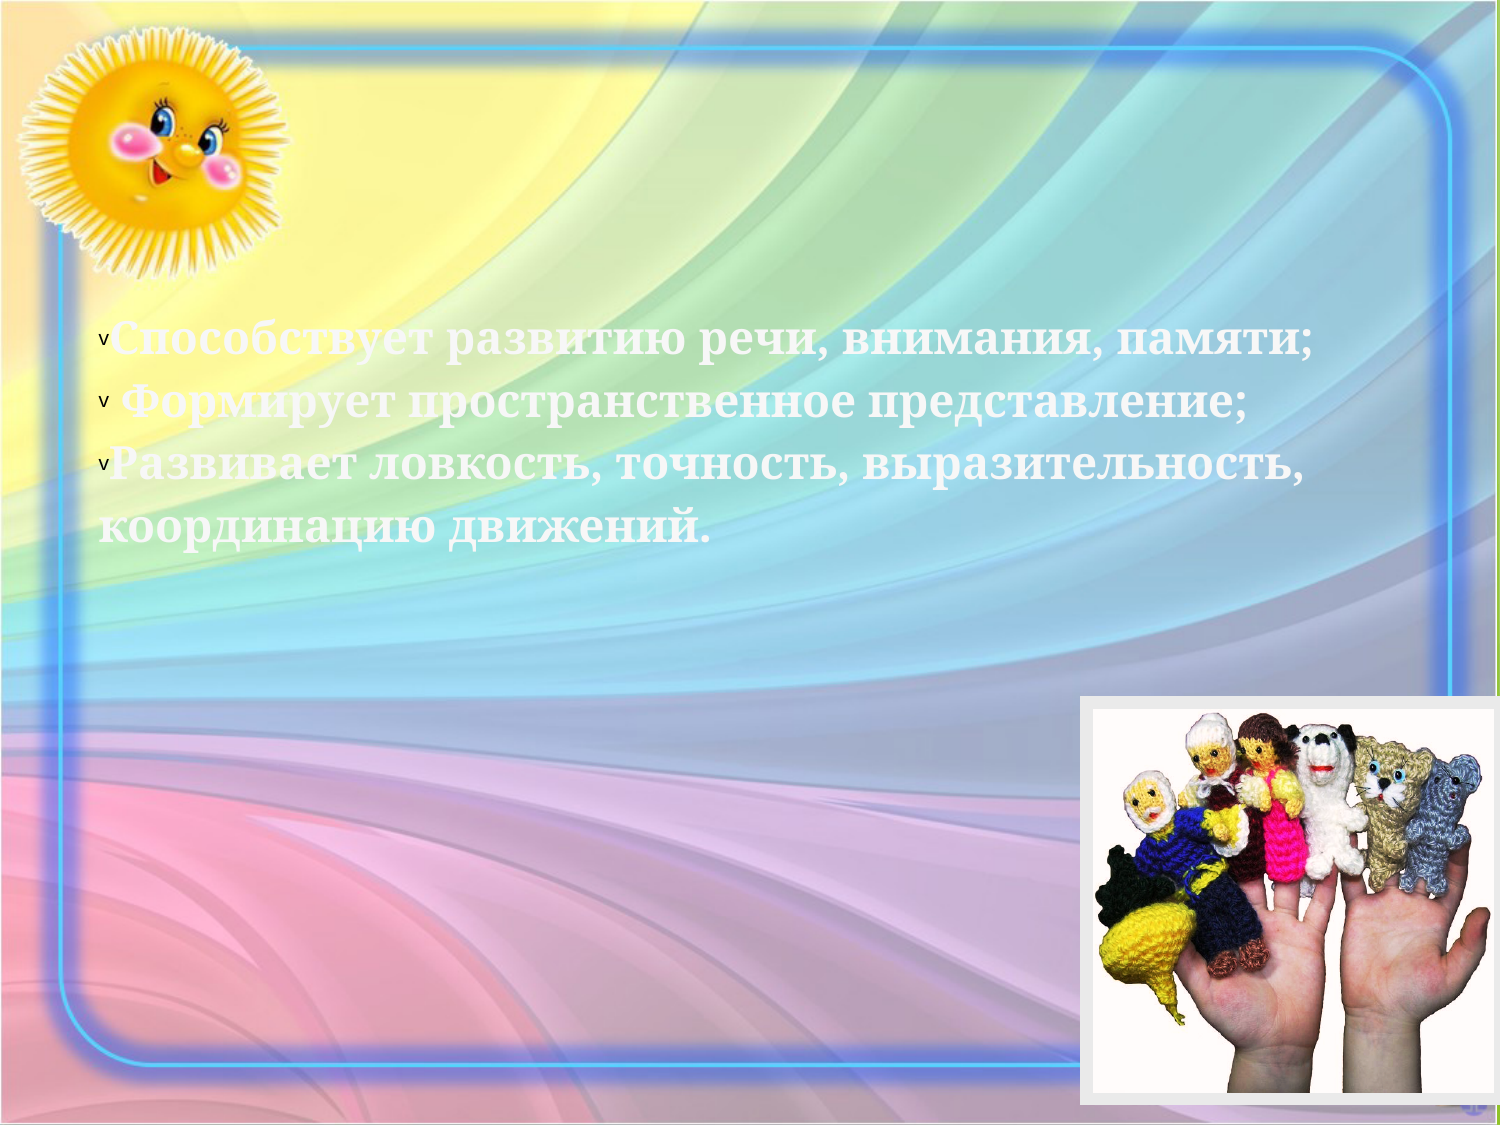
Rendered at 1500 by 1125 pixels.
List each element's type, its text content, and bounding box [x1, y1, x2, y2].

text_box Способствует развитию речи, внимания, памяти; Формирует пространственное представление; Развивает ловкость, точность, выразительность, координацию движений. [83, 298, 1352, 827]
picture [0, 0, 1497, 1125]
picture [1092, 708, 1495, 1093]
